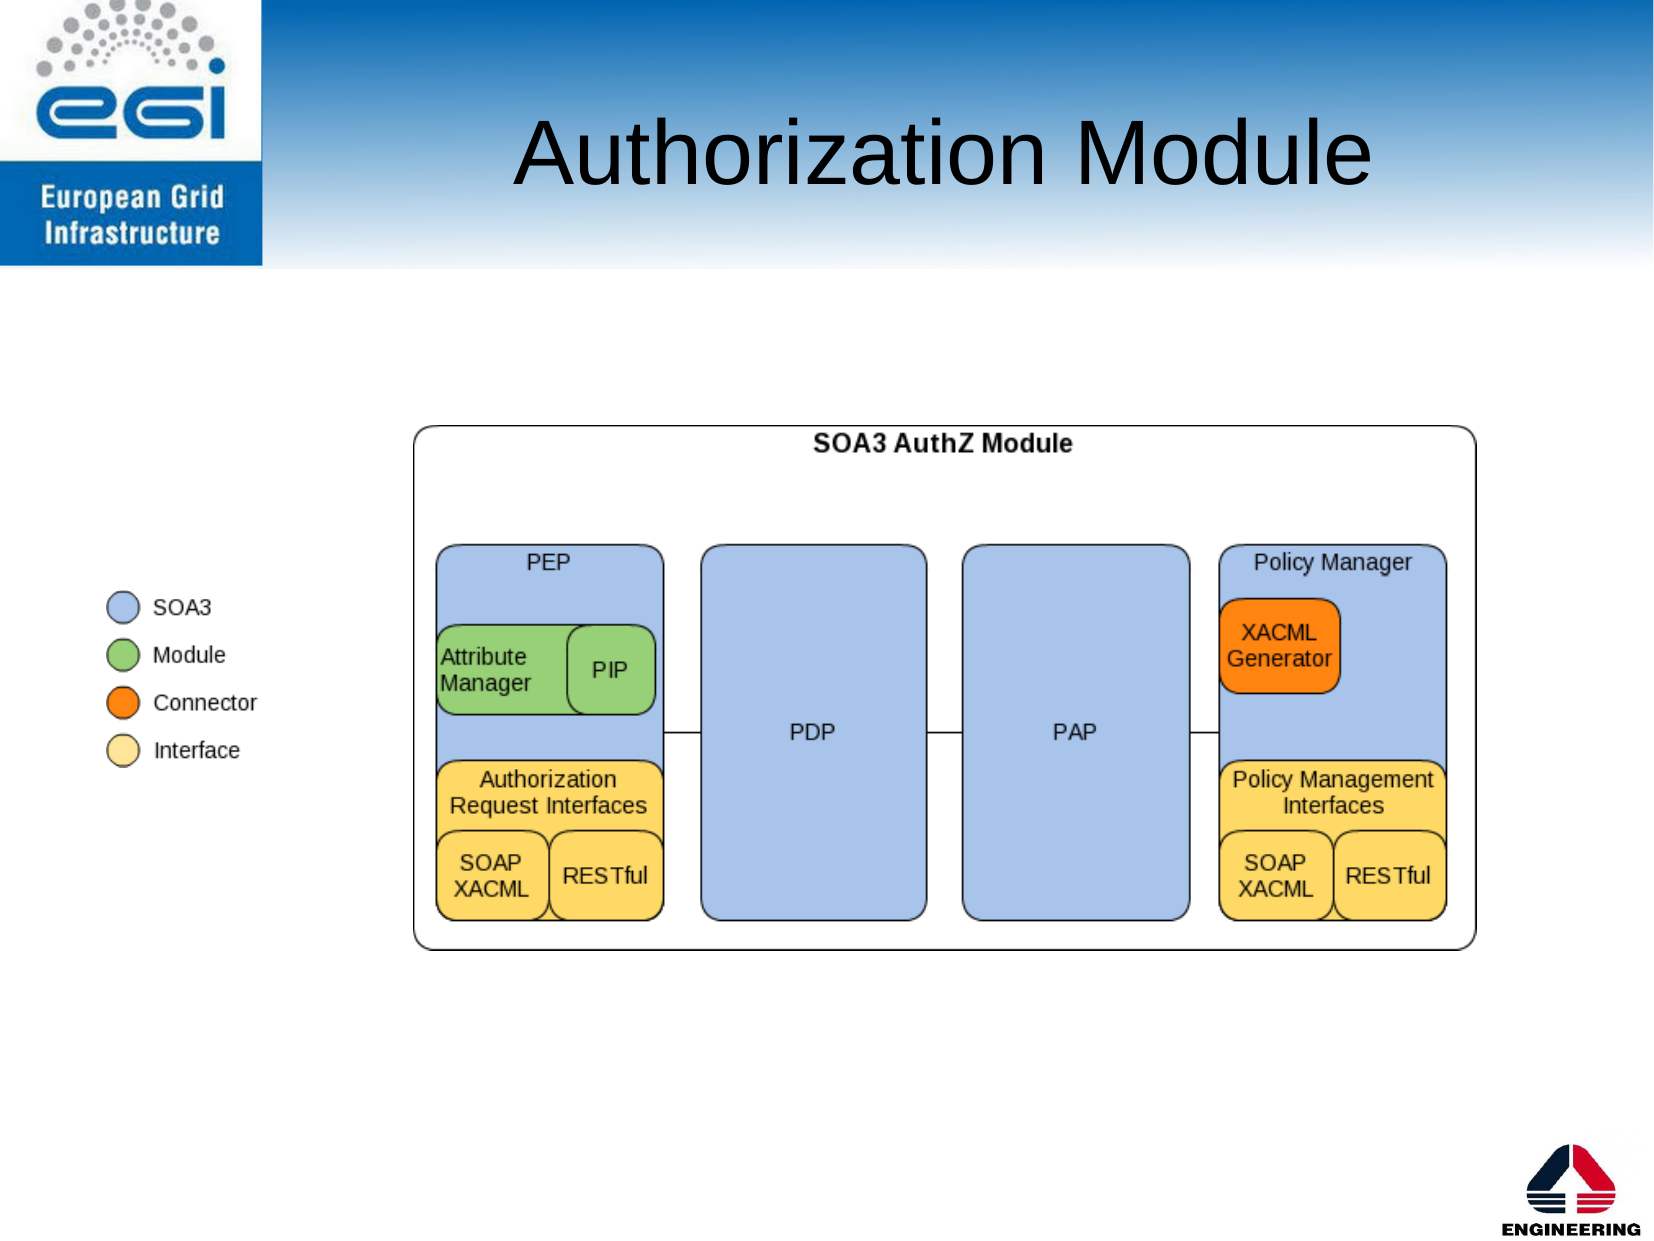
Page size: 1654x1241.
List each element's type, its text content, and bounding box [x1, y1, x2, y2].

picture [413, 425, 1477, 951]
picture [0, 0, 1654, 269]
title Authorization Module [318, 49, 1571, 257]
picture [1500, 1129, 1642, 1241]
picture [106, 590, 290, 768]
